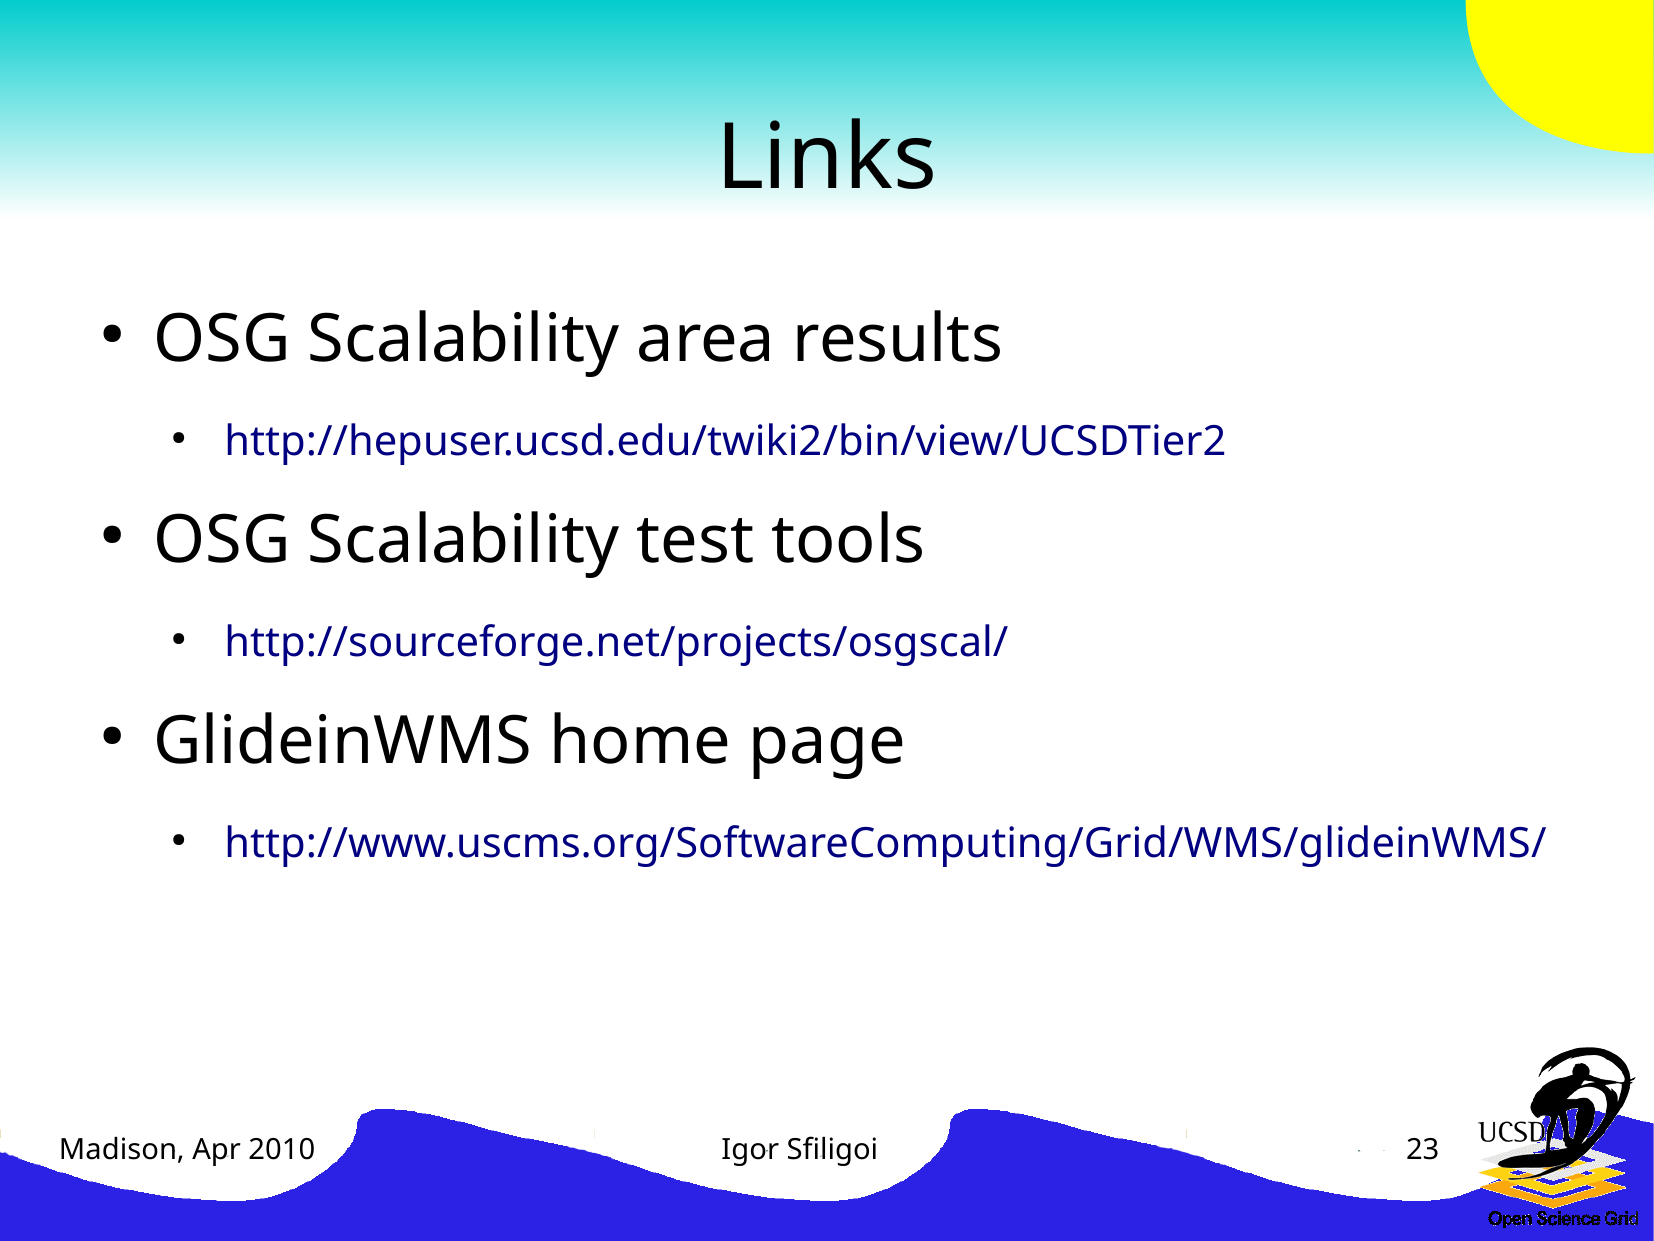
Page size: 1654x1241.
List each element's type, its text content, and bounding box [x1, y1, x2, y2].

list OSG Scalability area results http://hepuser.ucsd.edu/twiki2/bin/view/UCSDTier2 OSG Scalability test tools http://sourceforge.net/projects/osgscal/ GlideinWMS home page http://www.uscms.org/SoftwareComputing/Grid/WMS/glideinWMS/ [82, 290, 1571, 1109]
picture [0, 1047, 1654, 1241]
title Links [82, 49, 1571, 257]
